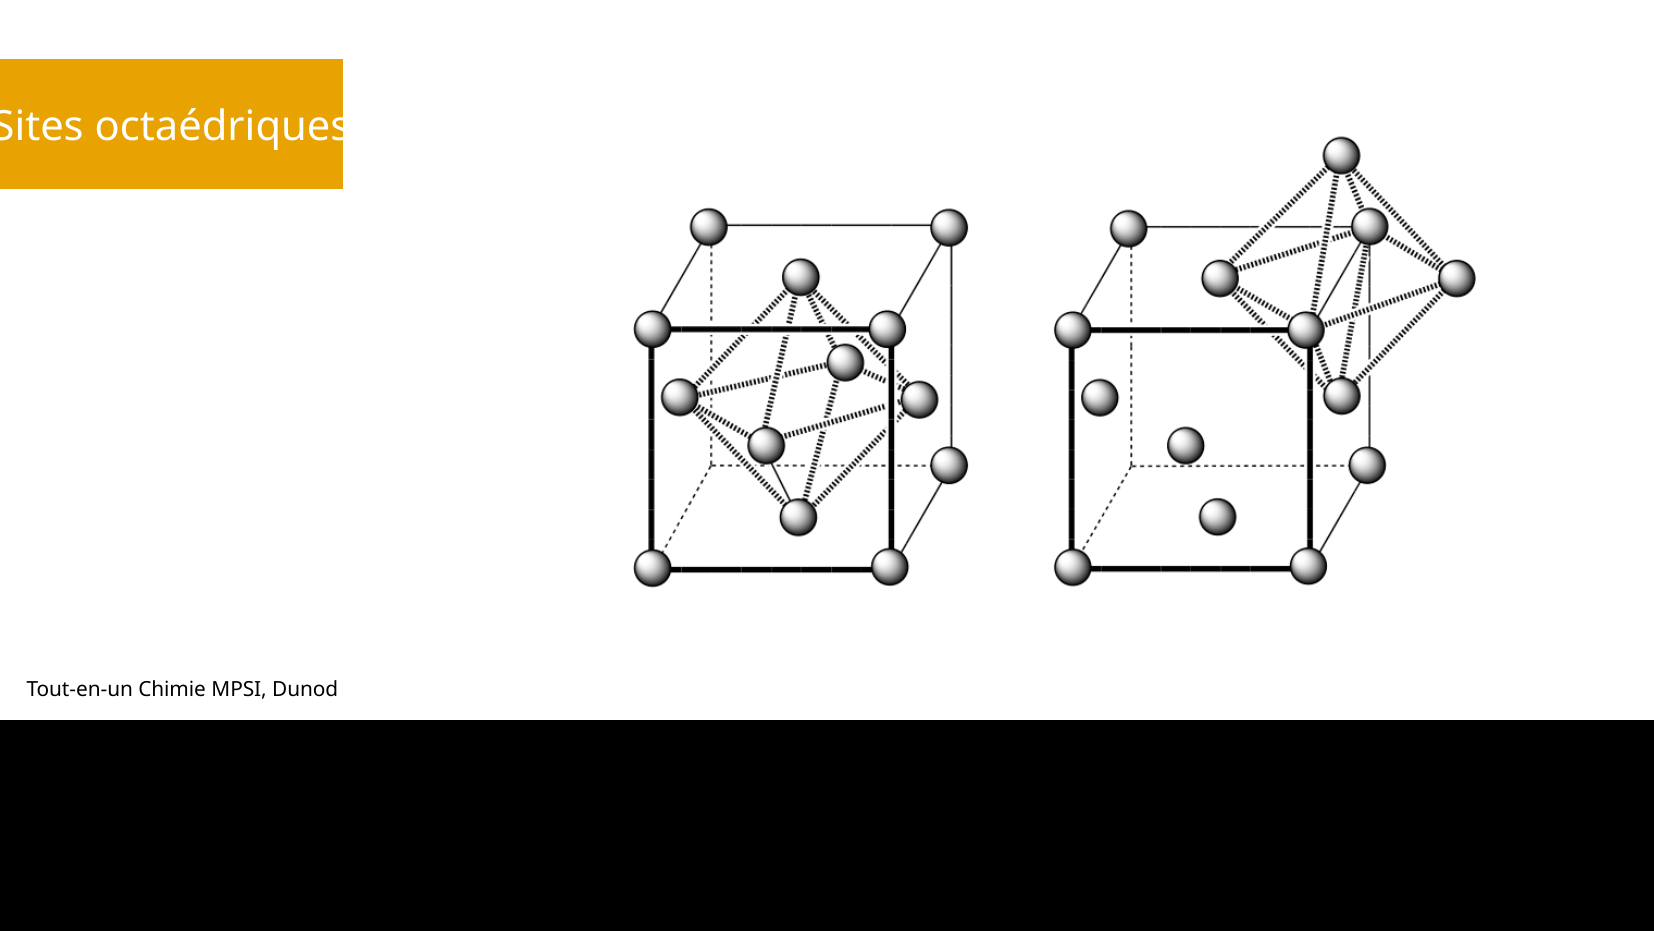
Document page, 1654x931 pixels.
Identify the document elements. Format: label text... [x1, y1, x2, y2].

text_box Sites octaédriques [0, 59, 343, 189]
picture [582, 129, 1501, 603]
text_box Tout-en-un Chimie MPSI, Dunod [11, 667, 332, 709]
text_box [0, 720, 1654, 931]
